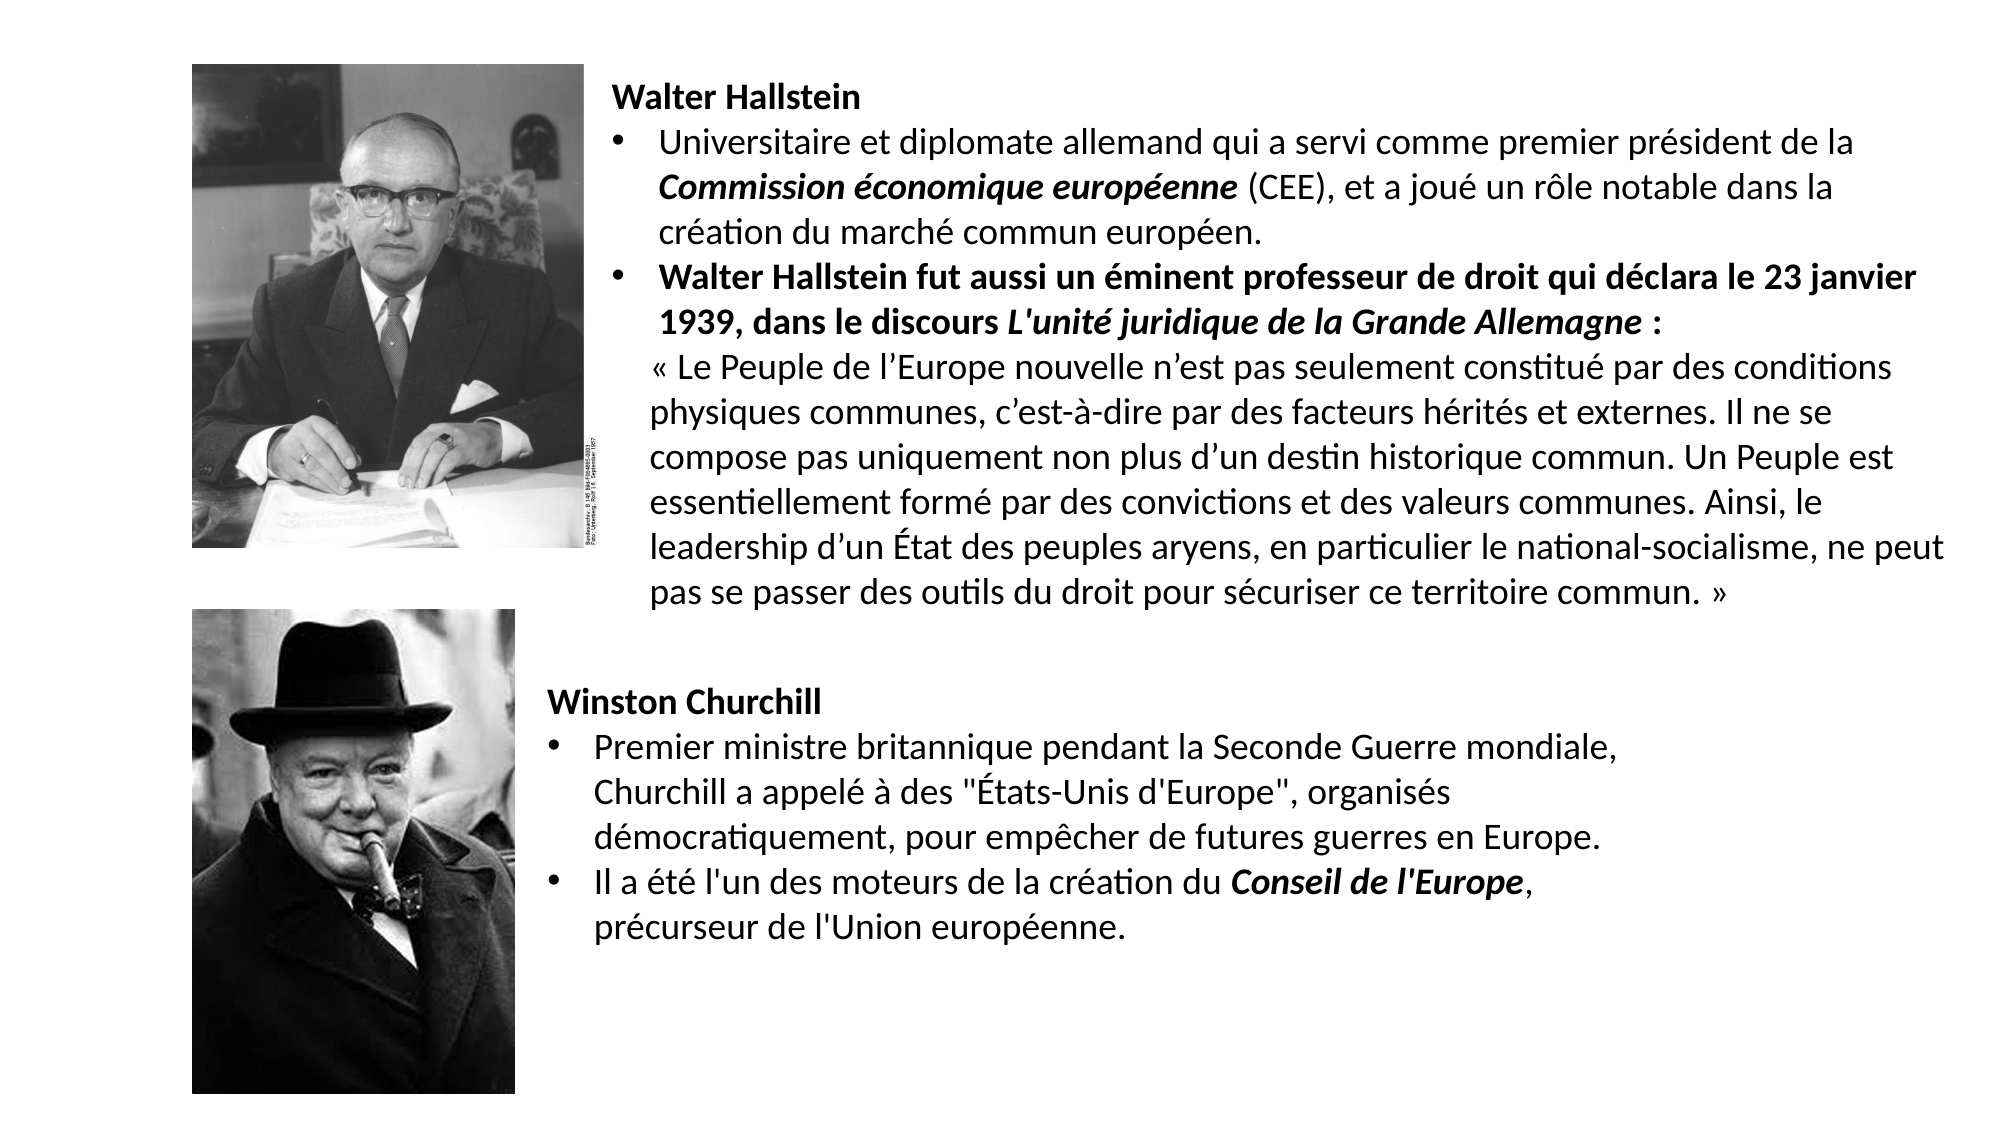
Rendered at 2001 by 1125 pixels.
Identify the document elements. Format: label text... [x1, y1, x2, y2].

picture [192, 609, 515, 1094]
text_box Winston Churchill Premier ministre britannique pendant la Seconde Guerre mondiale, Churchill a appelé à des "États-Unis d'Europe", organisés démocratiquement, pour empêcher de futures guerres en Europe. Il a été l'un des moteurs de la création du Conseil de l'Europe, précurseur de l'Union européenne. [532, 669, 1650, 955]
picture [192, 64, 597, 548]
text_box Walter Hallstein Universitaire et diplomate allemand qui a servi comme premier président de la Commission économique européenne (CEE), et a joué un rôle notable dans la création du marché commun européen. Walter Hallstein fut aussi un éminent professeur de droit qui déclara le 23 janvier 1939, dans le discours L'unité juridique de la Grande Allemagne : « Le Peuple de l’Europe nouvelle n’est pas seulement constitué par des conditions physiques communes, c’est-à-dire par des facteurs hérités et externes. Il ne se compose pas uniquement non plus d’un destin historique commun. Un Peuple est essentiellement formé par des convictions et des valeurs communes. Ainsi, le leadership d’un État des peuples aryens, en particulier le national-socialisme, ne peut pas se passer des outils du droit pour sécuriser ce territoire commun. » [596, 64, 1963, 620]
